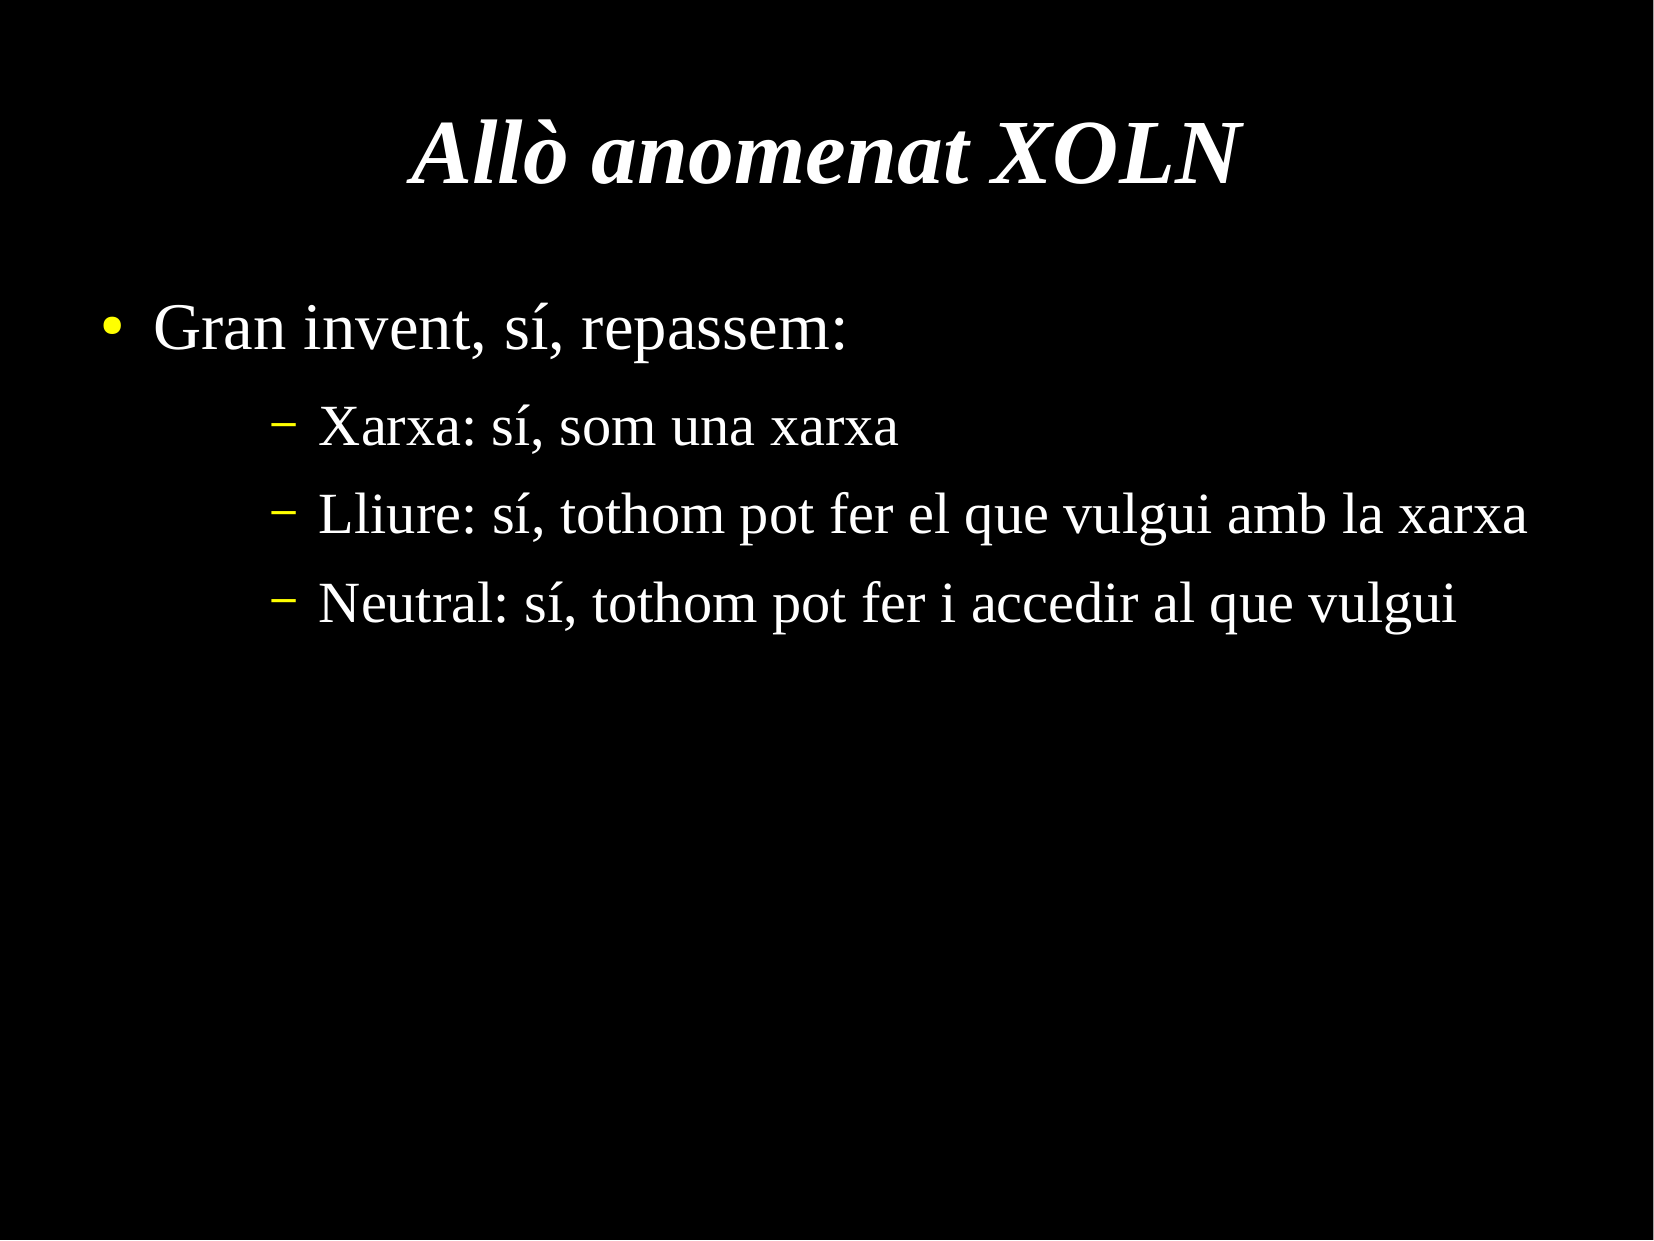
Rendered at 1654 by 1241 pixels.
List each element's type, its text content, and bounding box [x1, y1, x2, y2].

title Allò anomenat XOLN [82, 56, 1571, 250]
list Gran invent, sí, repassem: Xarxa: sí, som una xarxa Lliure: sí, tothom pot fer el que vulgui amb la xarxa Neutral: sí, tothom pot fer i accedir al que vulgui [82, 290, 1571, 1094]
